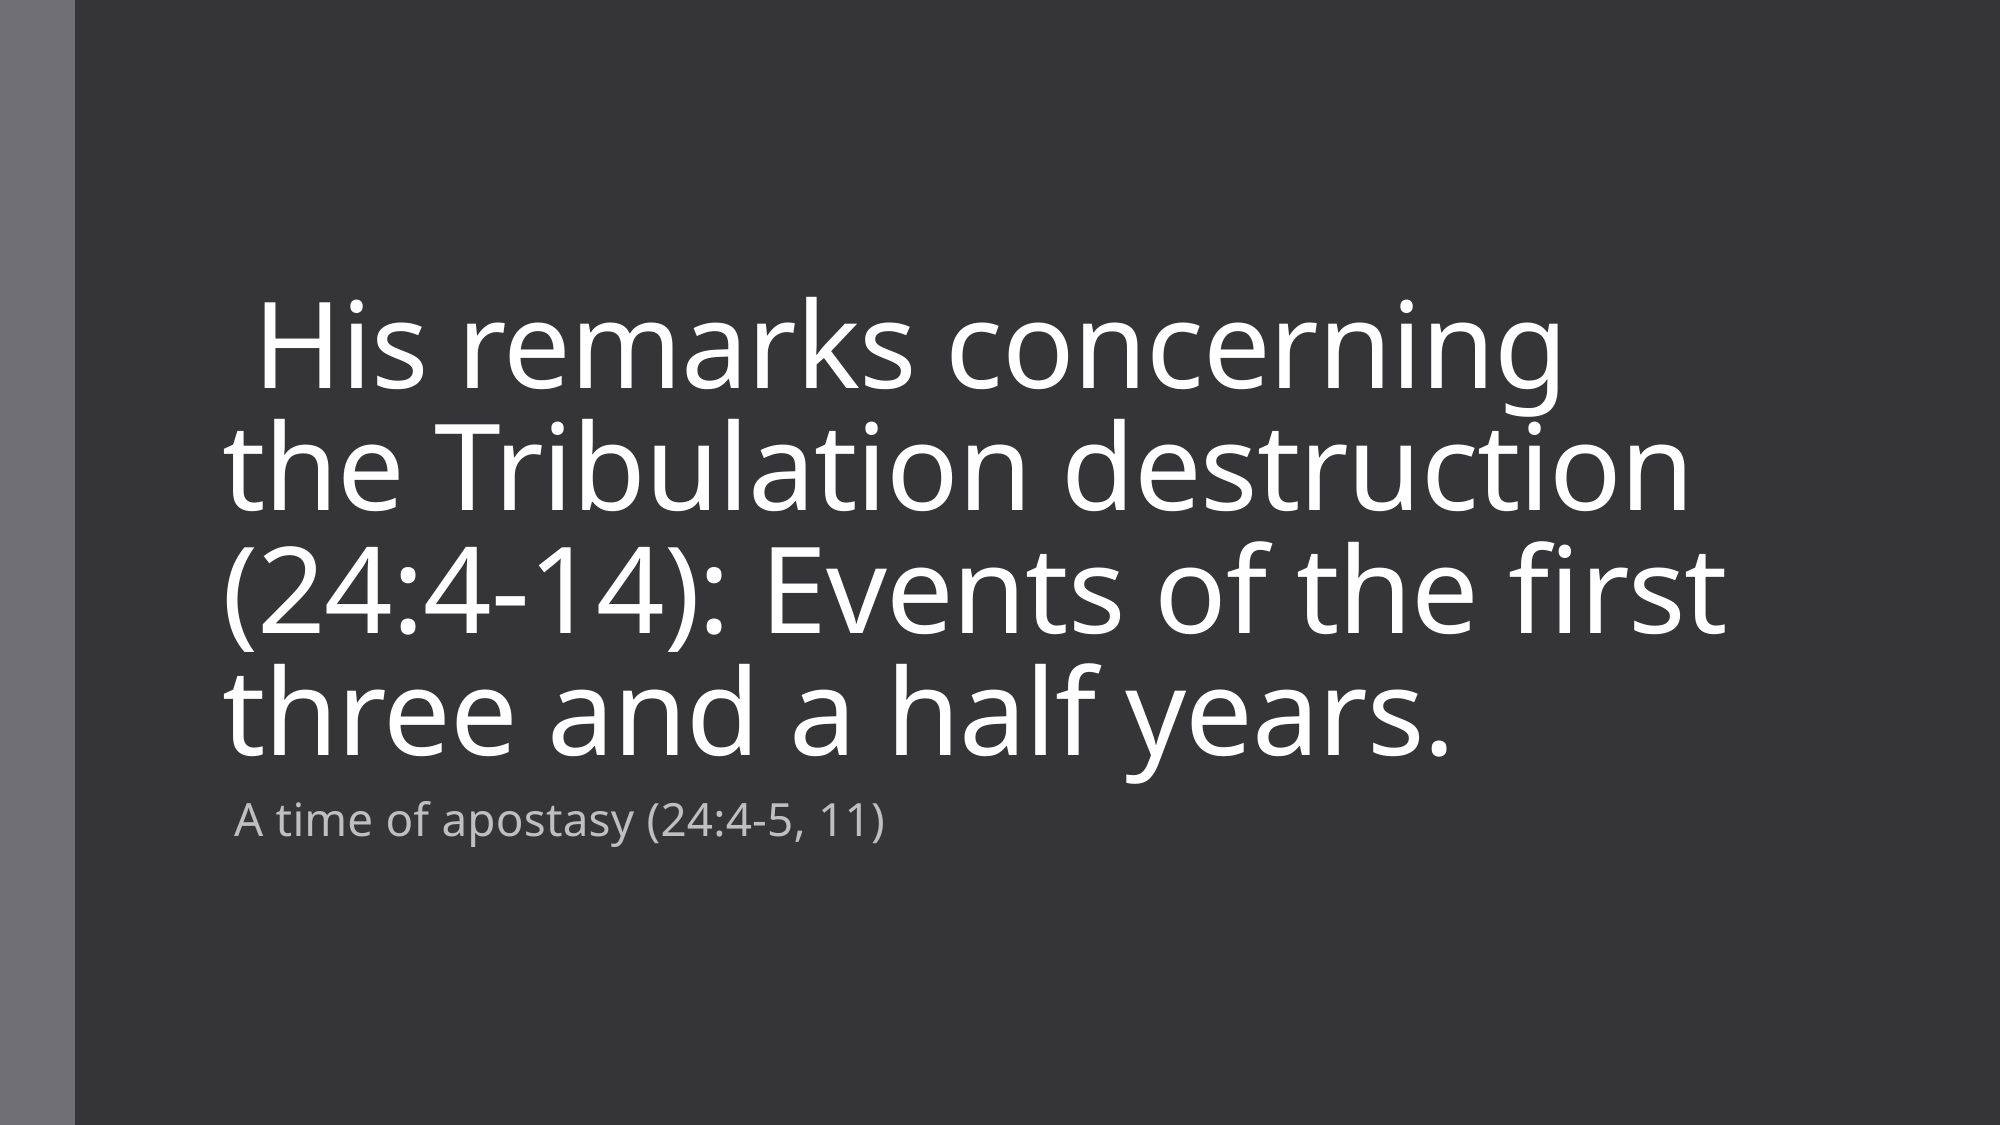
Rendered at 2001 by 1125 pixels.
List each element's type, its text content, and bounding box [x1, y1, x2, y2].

title His remarks concerning the Tribulation destruction (24:4-14): Events of the first three and a half years. [206, 124, 1752, 787]
subtitle A time of apostasy (24:4-5, 11) [206, 787, 1752, 1066]
